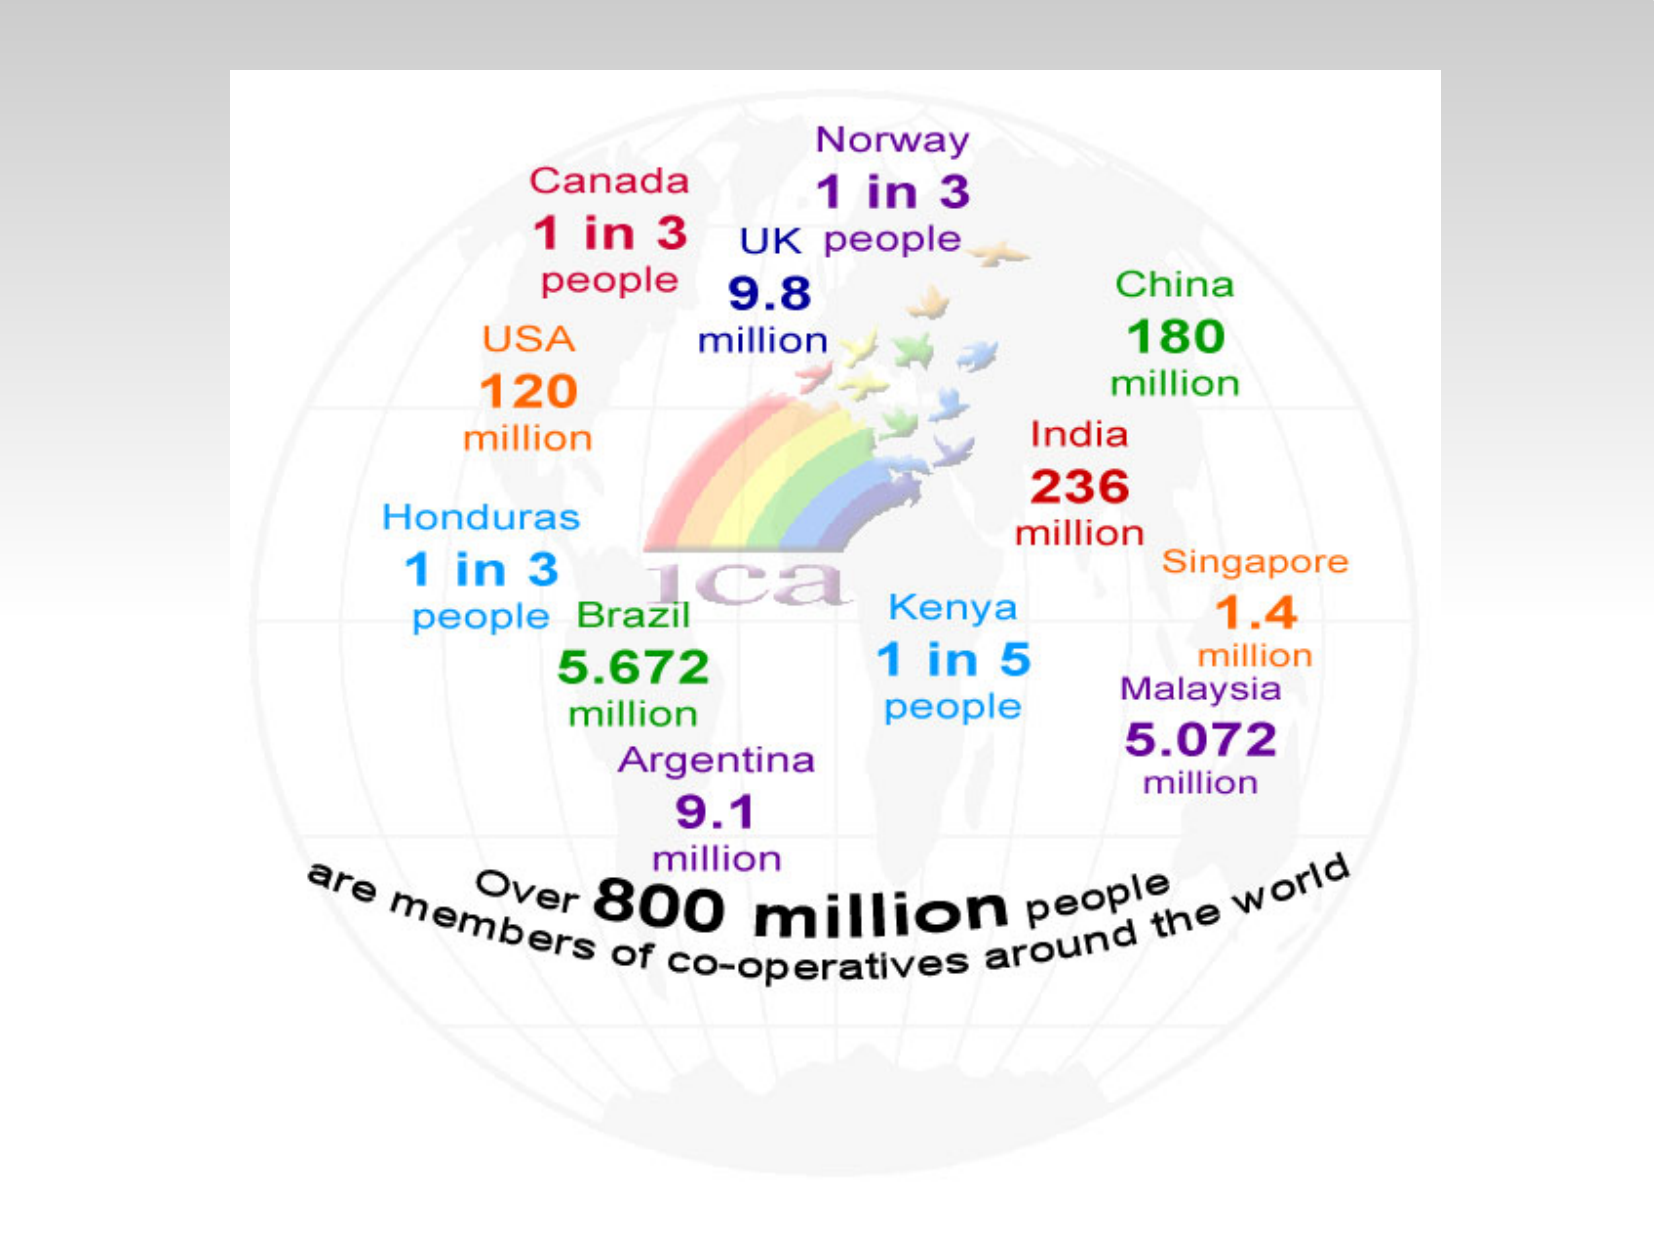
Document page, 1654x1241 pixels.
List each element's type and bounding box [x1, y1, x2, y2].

picture [230, 70, 1441, 1193]
